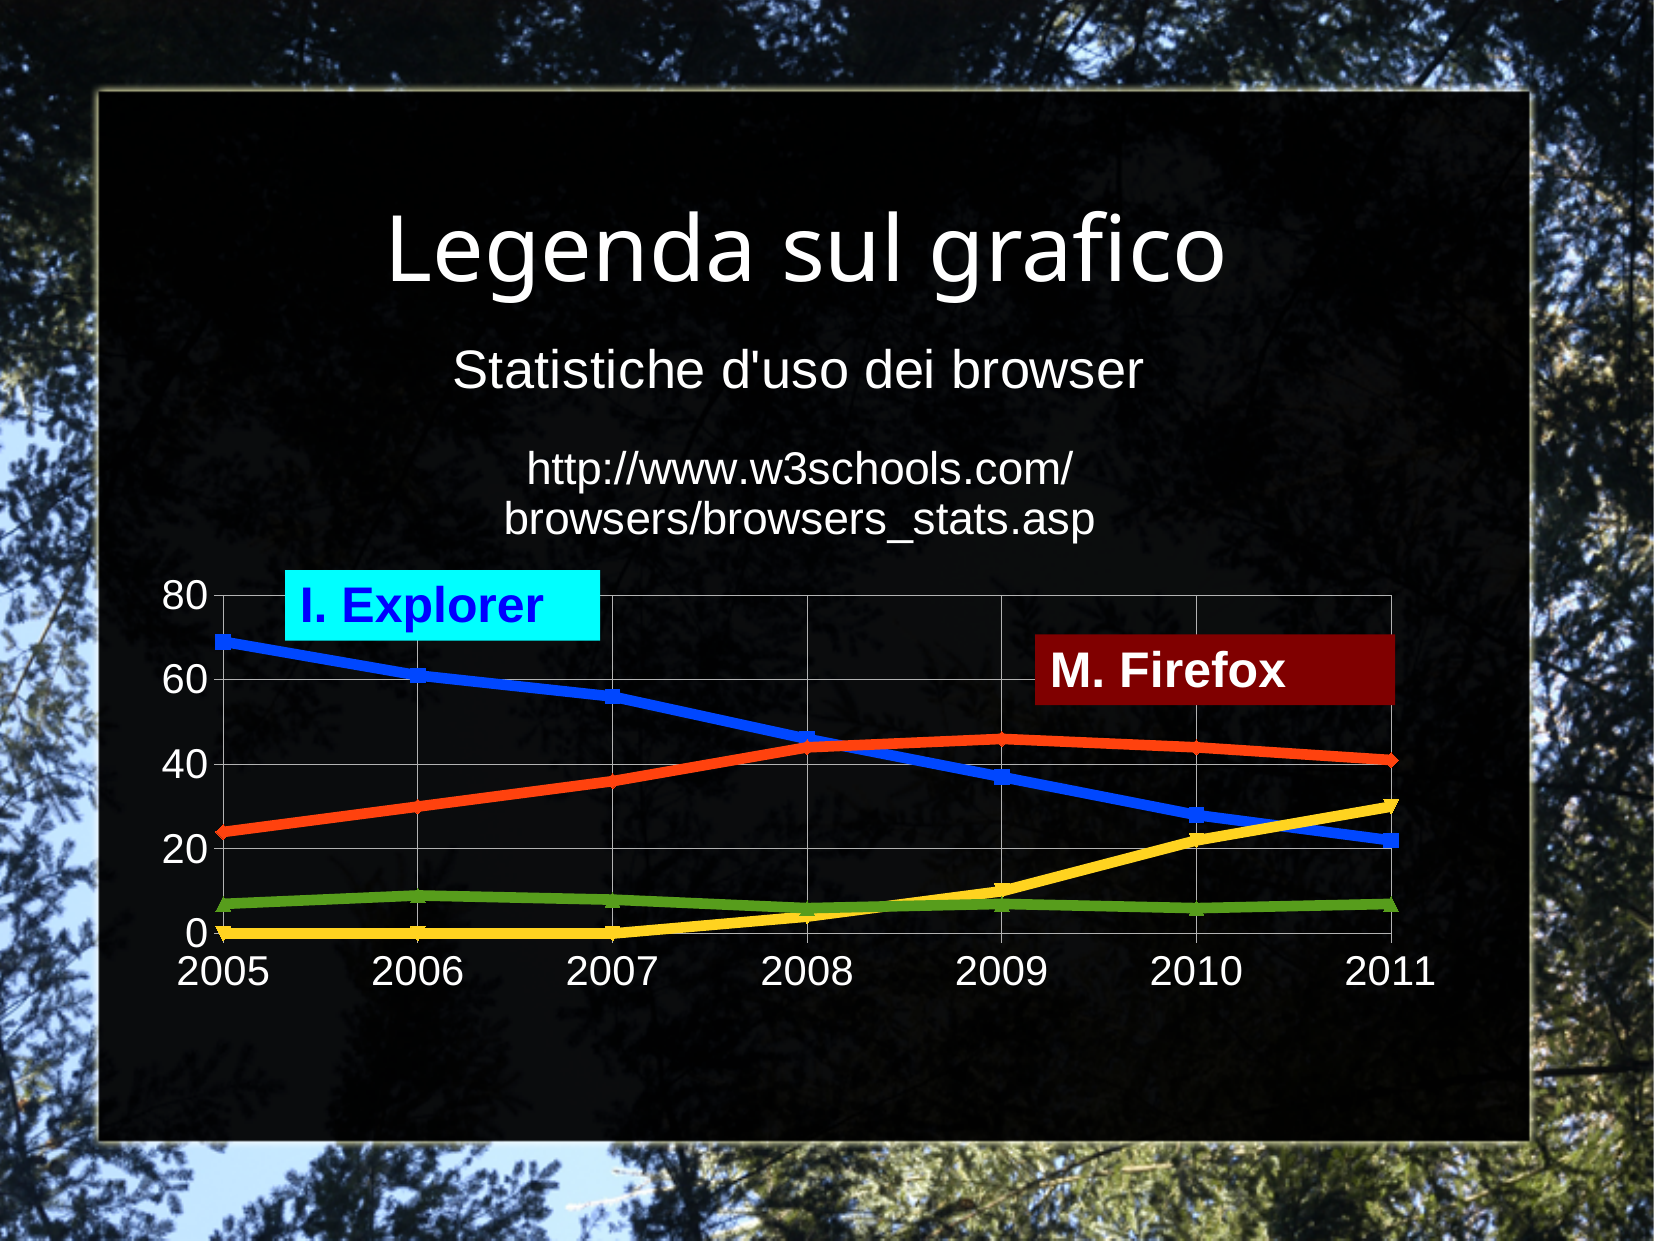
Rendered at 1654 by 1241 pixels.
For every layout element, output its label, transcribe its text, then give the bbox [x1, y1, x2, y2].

picture [0, 0, 1654, 1241]
text_box M. Firefox [1035, 634, 1396, 706]
text_box I. Explorer [285, 570, 601, 641]
chart [135, 300, 1465, 1010]
title Legenda sul grafico [83, 162, 1531, 331]
